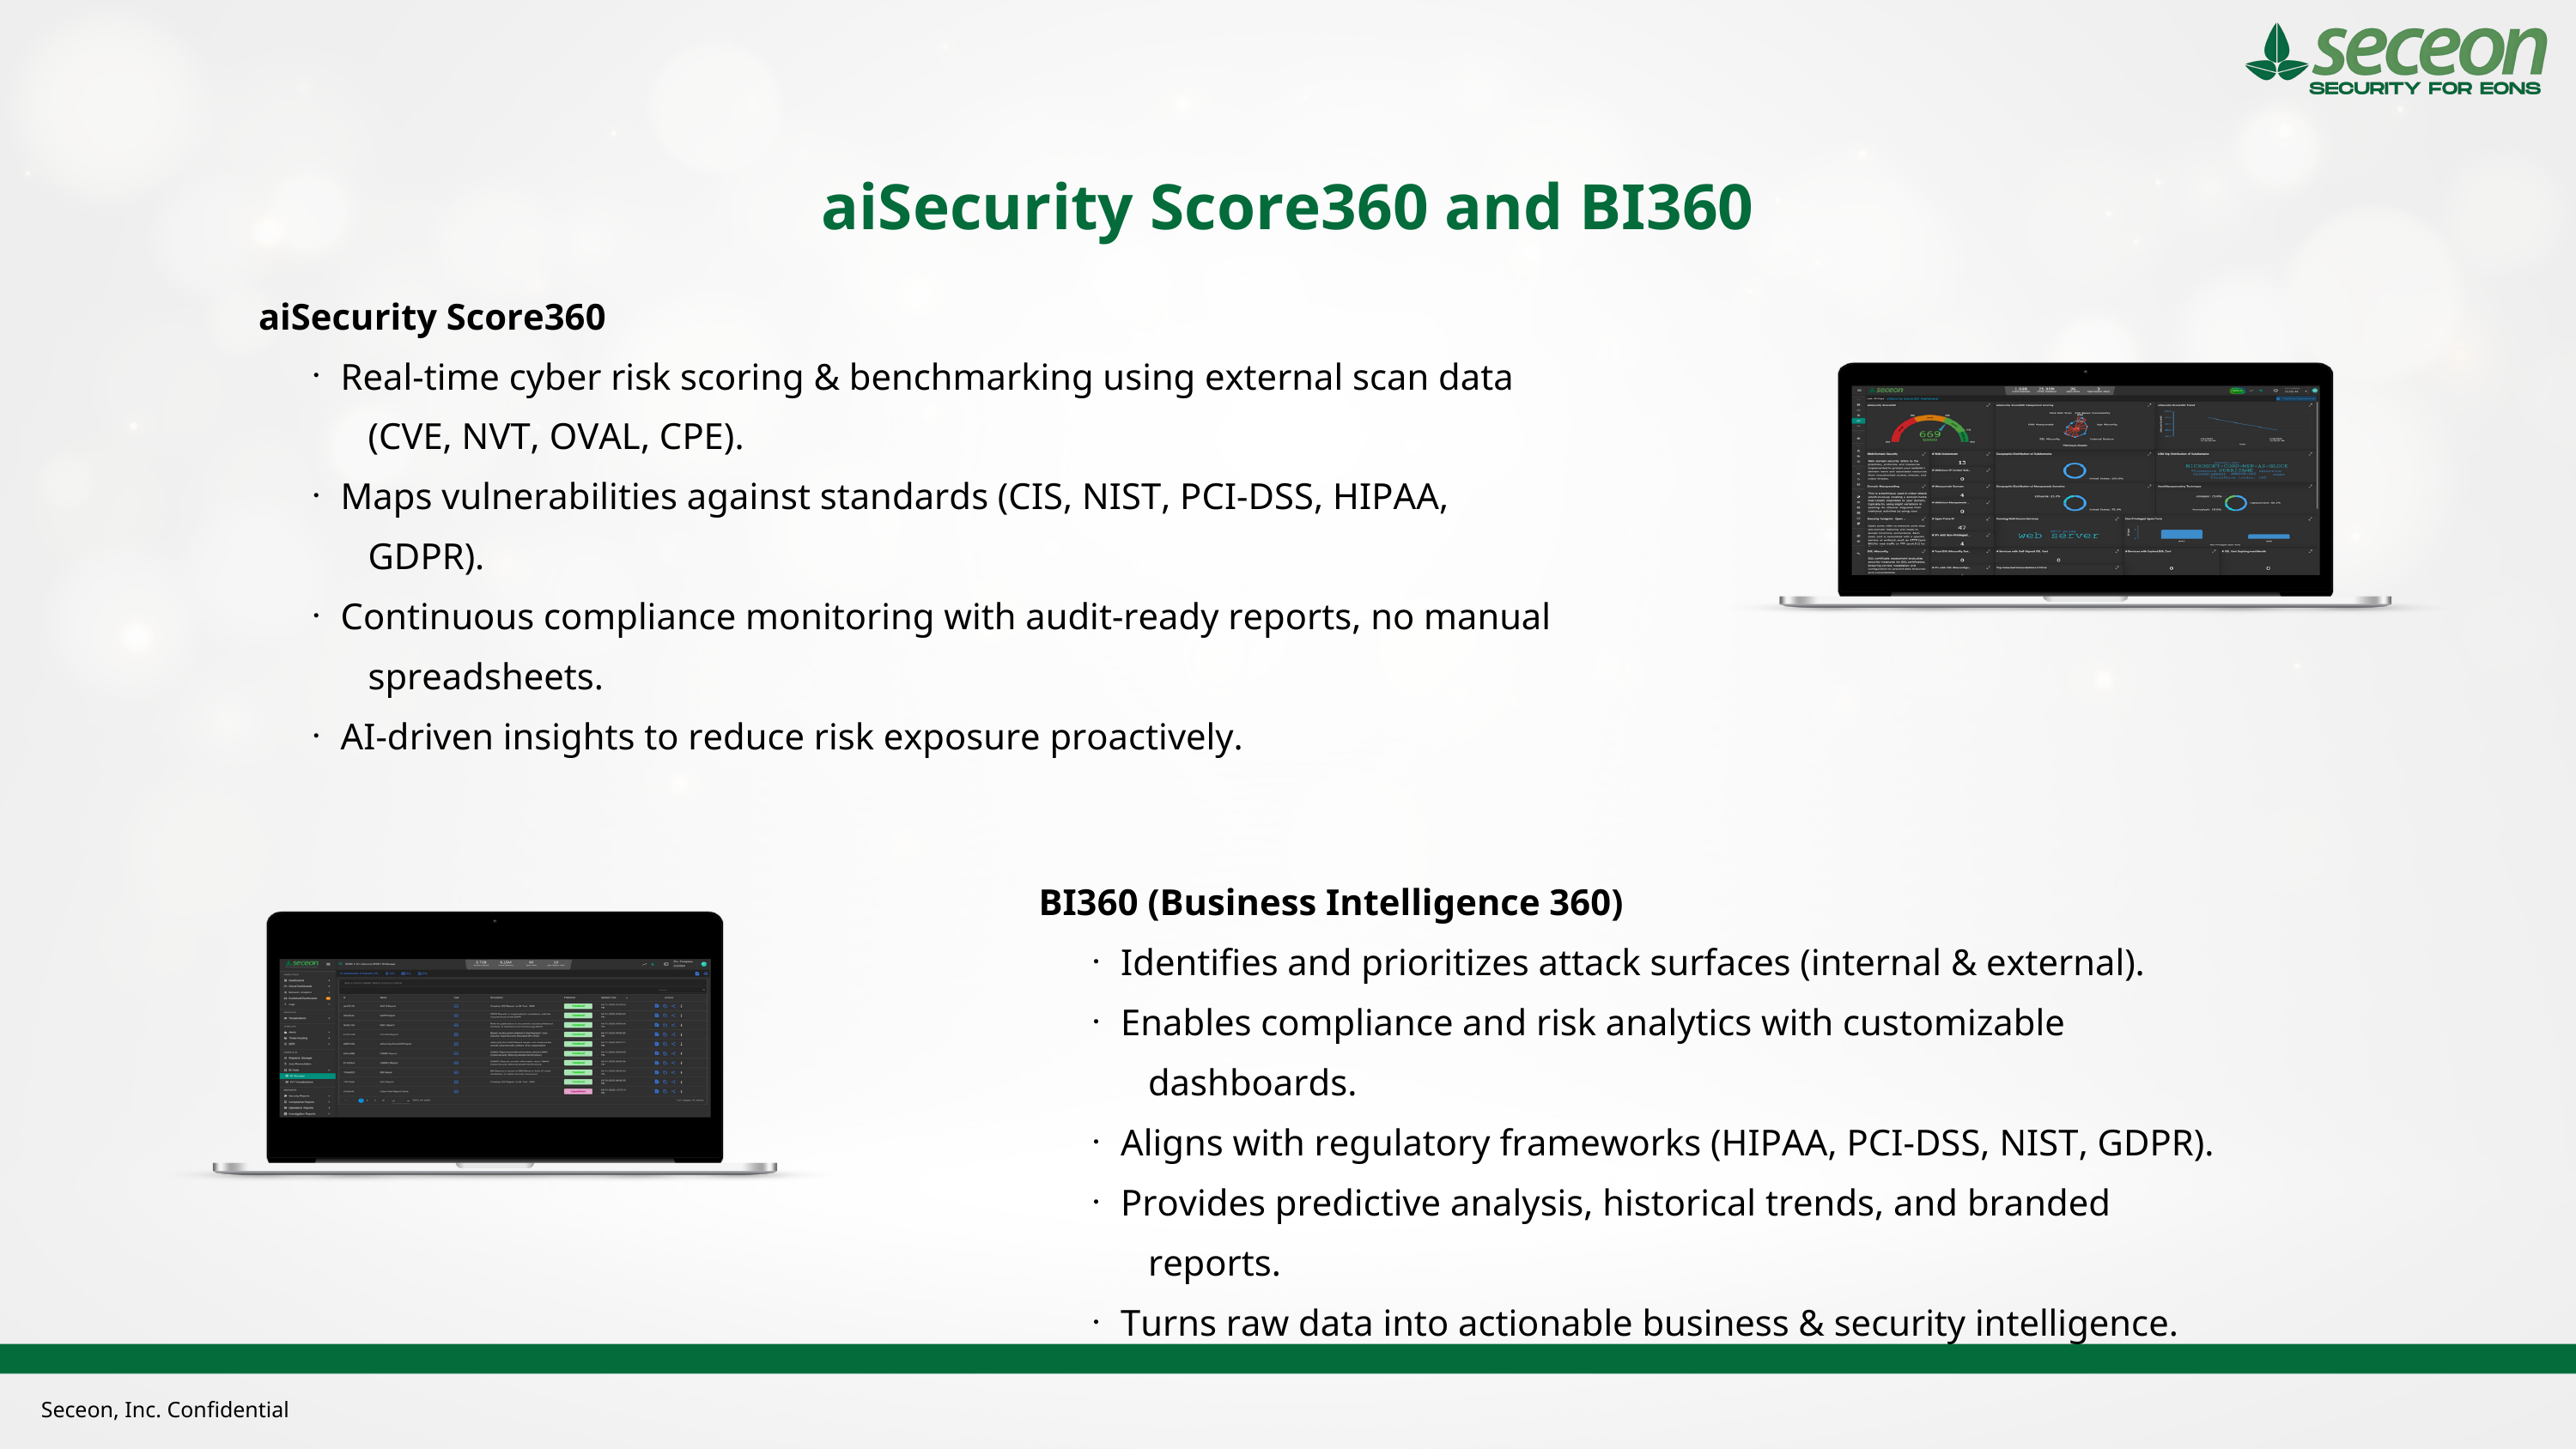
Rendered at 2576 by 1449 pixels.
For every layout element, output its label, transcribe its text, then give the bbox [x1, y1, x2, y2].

text_box BI360 (Business Intelligence 360) Identifies and prioritizes attack surfaces (internal & external). Enables compliance and risk analytics with customizable dashboards. Aligns with regulatory frameworks (HIPAA, PCI-DSS, NIST, GDPR). Provides predictive analysis, historical trends, and branded reports. Turns raw data into actionable business & security intelligence. [1038, 862, 2245, 1227]
text_box [116, 809, 873, 1276]
text_box [1674, 268, 2496, 702]
text_box aiSecurity Score360 Real-time cyber risk scoring & benchmarking using external scan data (CVE, NVT, OVAL, CPE). Maps vulnerabilities against standards (CIS, NIST, PCI-DSS, HIPAA, GDPR). Continuous compliance monitoring with audit-ready reports, no manual spreadsheets. AI-driven insights to reduce risk exposure proactively. [258, 276, 1555, 702]
text_box aiSecurity Score360 and BI360​ [344, 136, 2232, 244]
